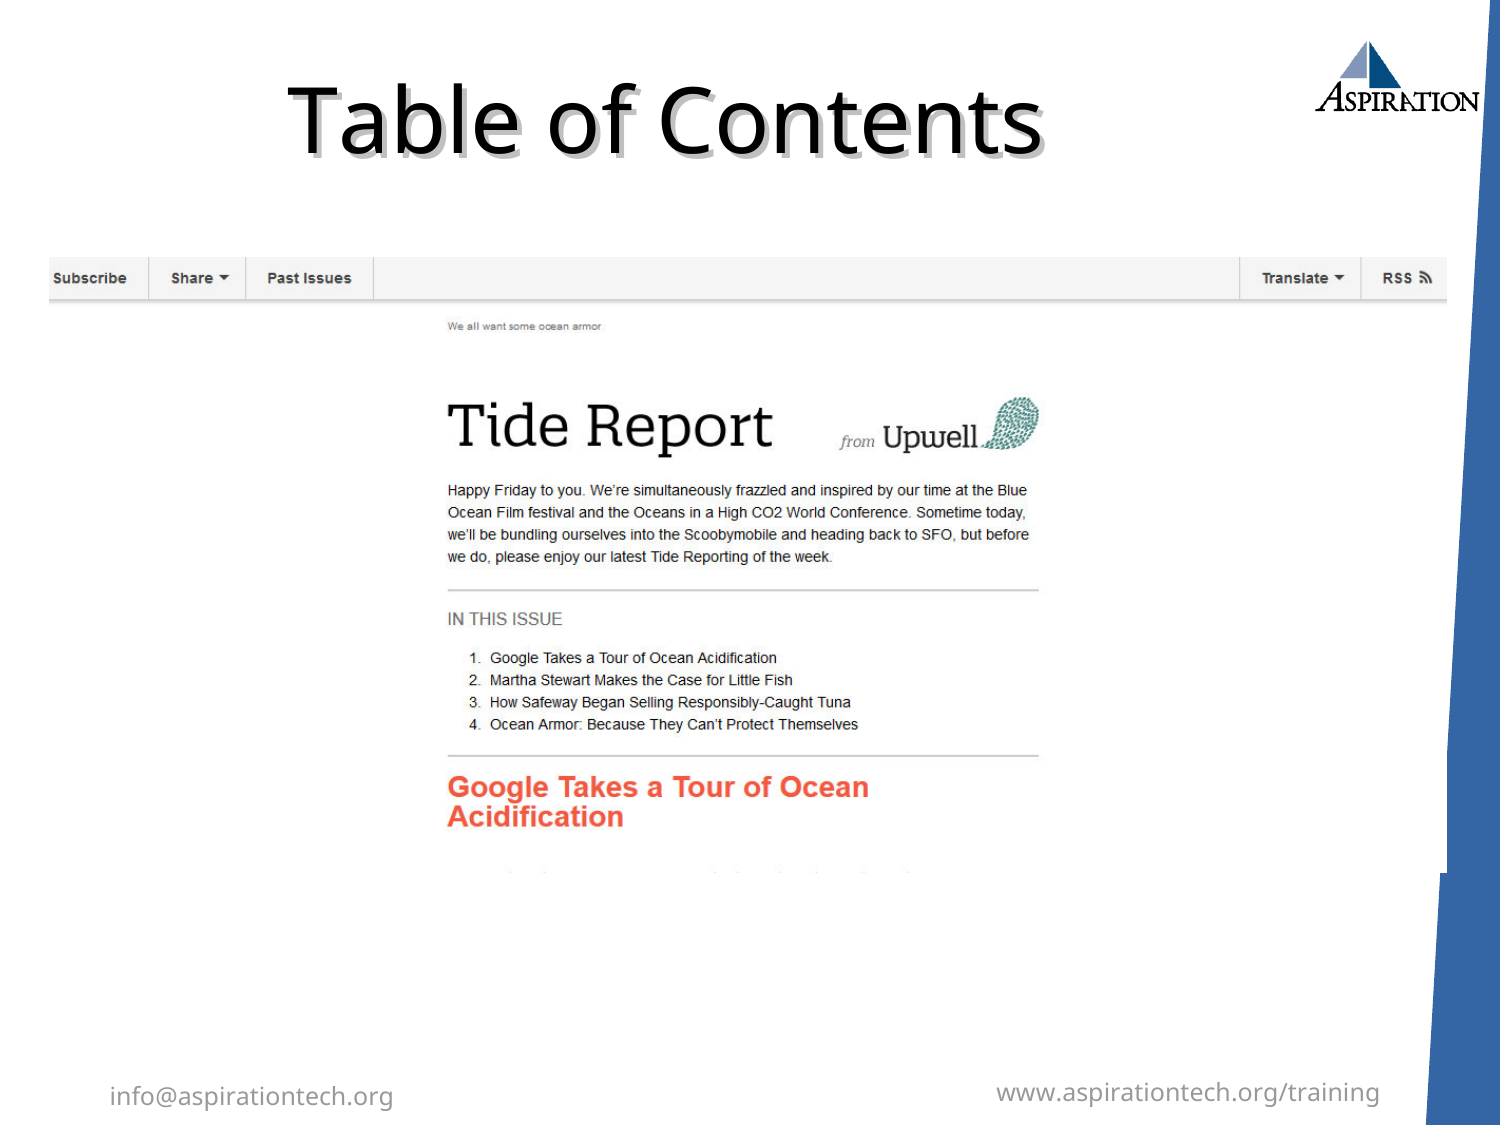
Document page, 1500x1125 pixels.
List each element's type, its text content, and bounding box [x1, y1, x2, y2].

picture [49, 257, 1447, 874]
title Table of Contents [49, 19, 1284, 206]
picture [1315, 41, 1480, 120]
